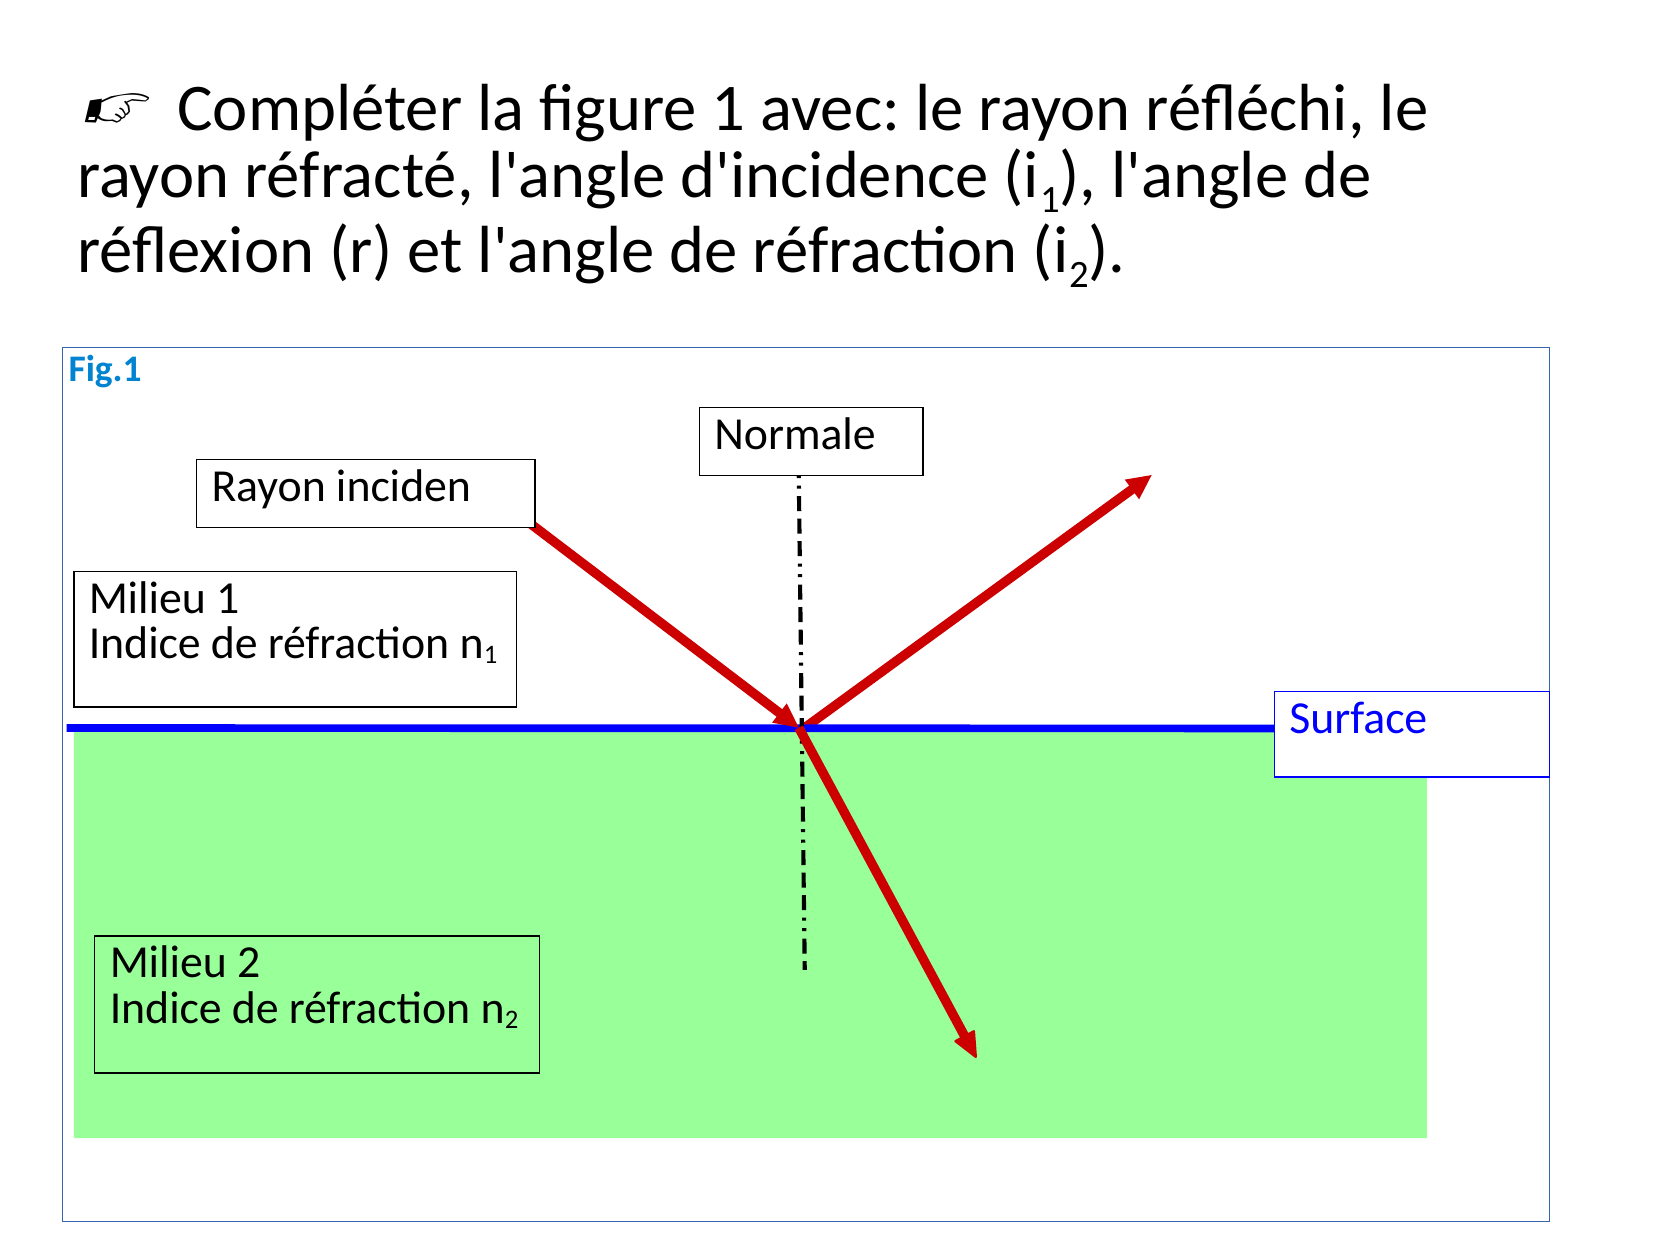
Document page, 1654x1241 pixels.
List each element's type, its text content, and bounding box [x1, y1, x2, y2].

text_box Milieu 1 Indice de réfraction n1 [73, 571, 517, 707]
text_box Surface [1274, 691, 1550, 778]
text_box Rayon inciden [196, 459, 535, 528]
text_box Milieu 2 Indice de réfraction n2 [94, 935, 540, 1074]
text_box [73, 732, 1427, 1139]
text_box Normale [699, 407, 924, 476]
text_box  Compléter la figure 1 avec: le rayon réfléchi, le rayon réfracté, l'angle d'incidence (i1), l'angle de réflexion (r) et l'angle de réfraction (i2). [62, 72, 1521, 347]
text_box Fig.1 [62, 347, 1550, 1222]
